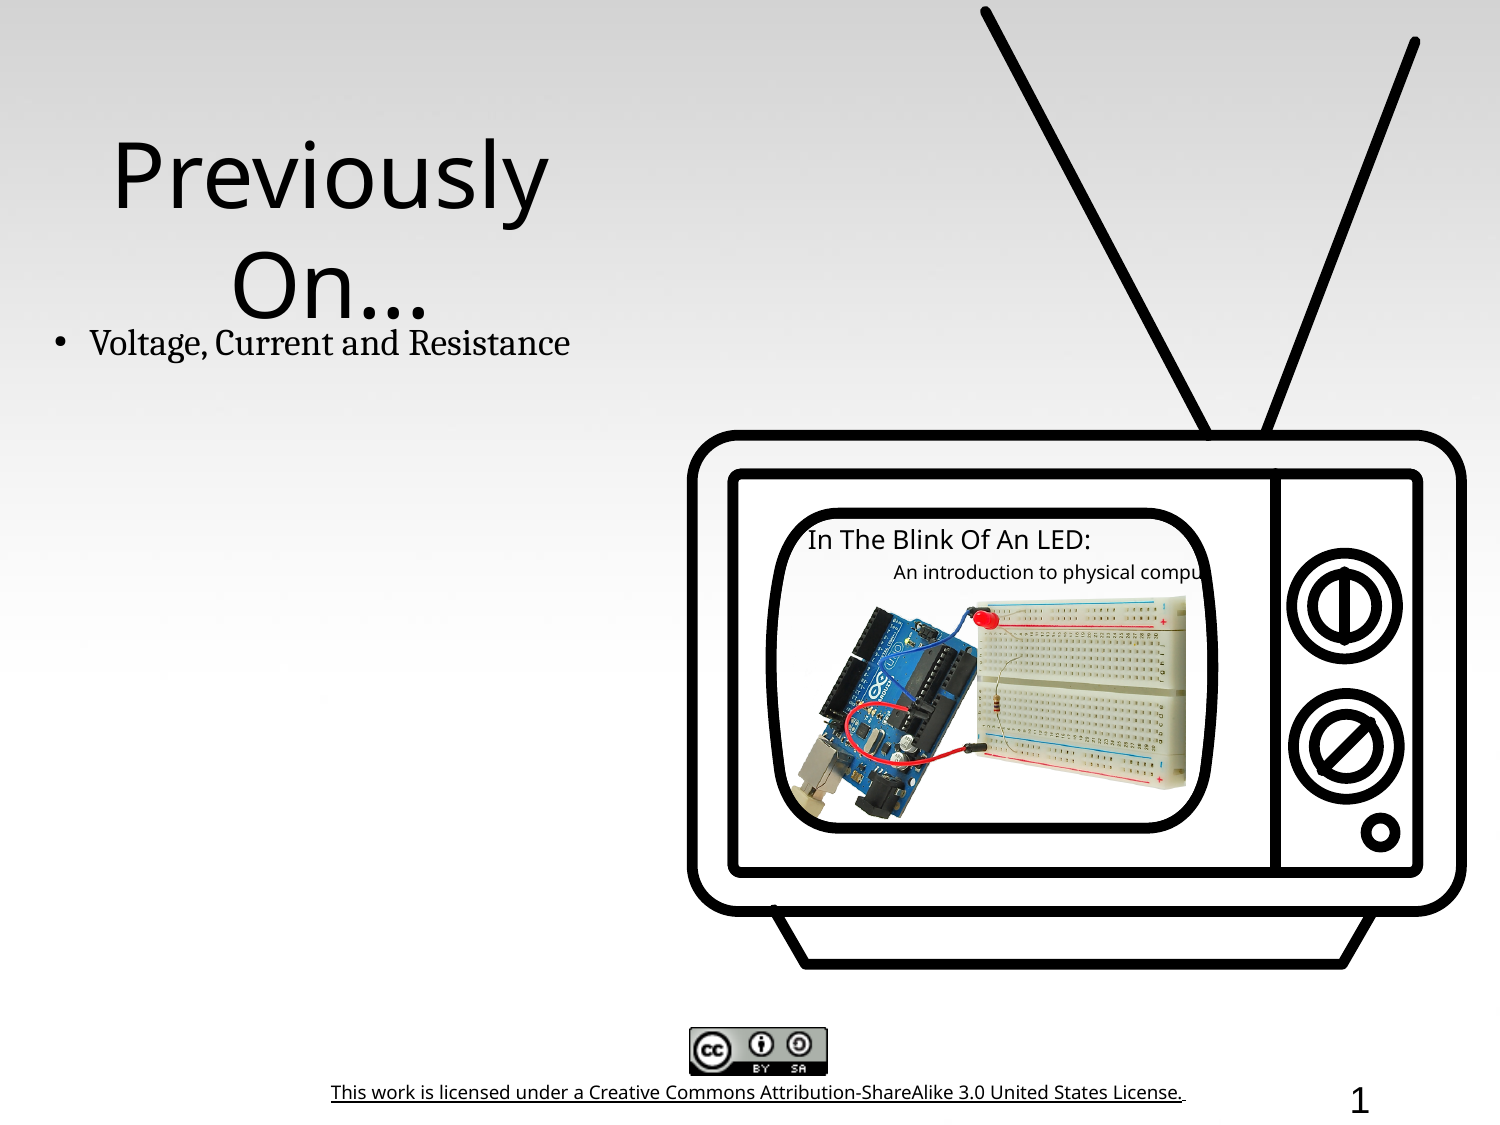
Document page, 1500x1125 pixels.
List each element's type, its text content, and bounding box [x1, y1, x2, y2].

title Previously On... [23, 132, 637, 321]
text_box Voltage, Current and Resistance [39, 314, 781, 977]
picture [0, 0, 1500, 1125]
